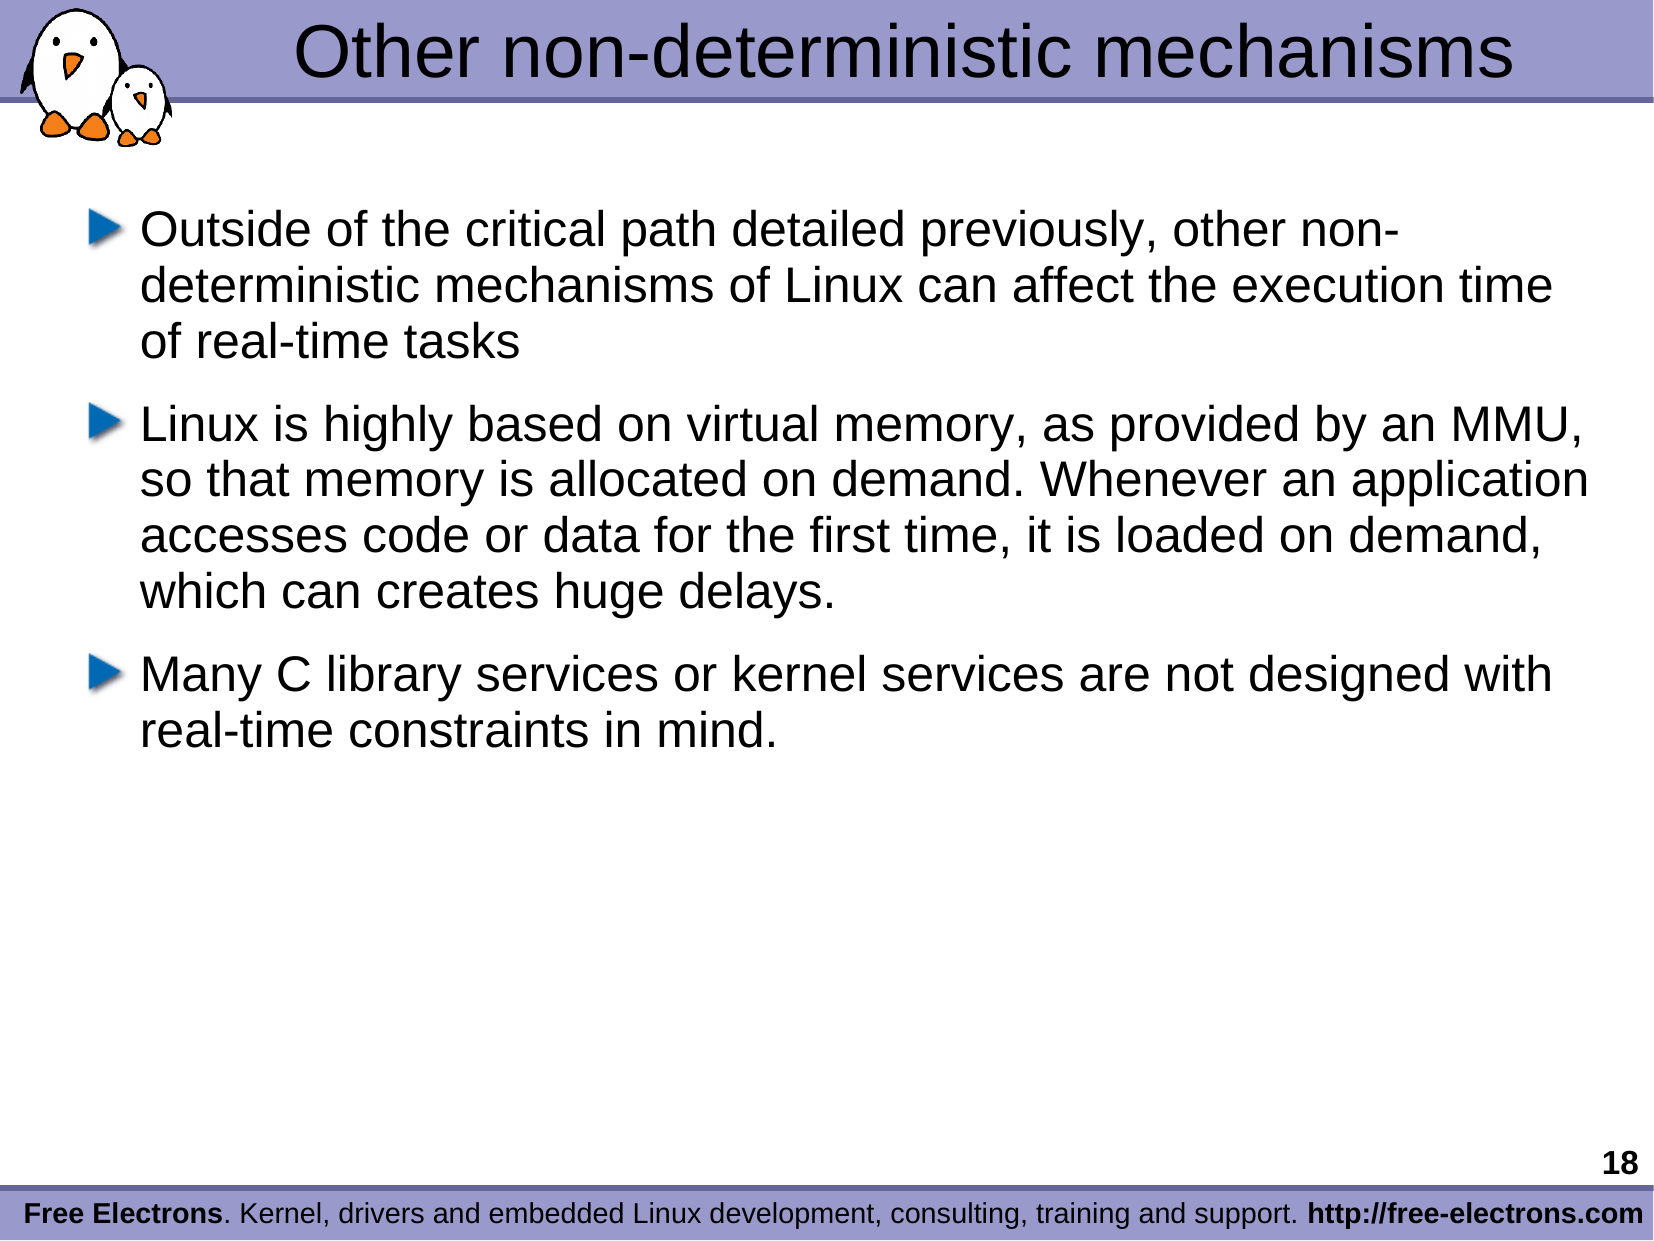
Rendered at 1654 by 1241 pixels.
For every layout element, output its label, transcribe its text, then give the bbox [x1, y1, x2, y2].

title Other non-deterministic mechanisms [178, 4, 1631, 98]
picture [20, 8, 172, 147]
list Outside of the critical path detailed previously, other non-deterministic mechanisms of Linux can affect the execution time of real-time tasks Linux is highly based on virtual memory, as provided by an MMU, so that memory is allocated on demand. Whenever an application accesses code or data for the first time, it is loaded on demand, which can creates huge delays. Many C library services or kernel services are not designed with real-time constraints in mind. [68, 201, 1592, 1118]
